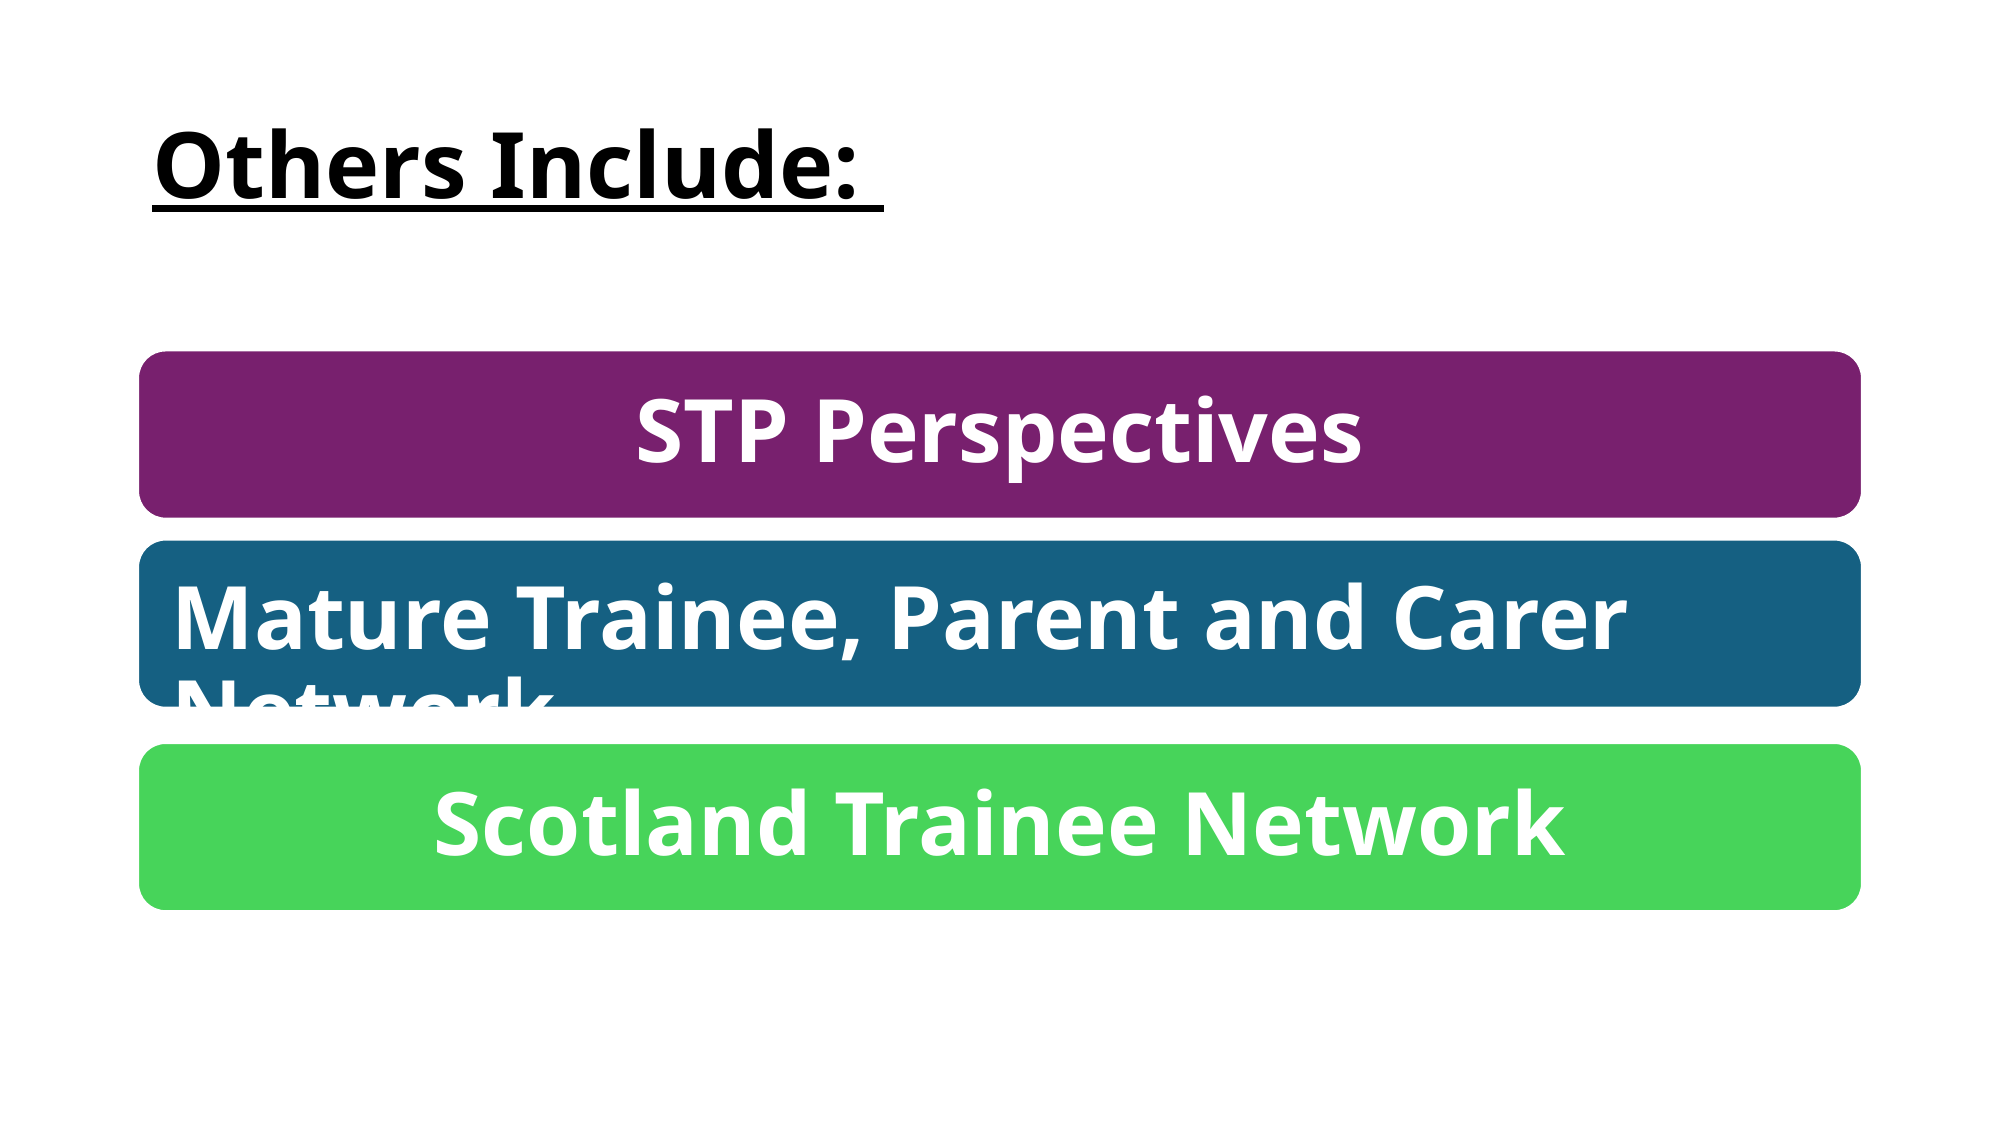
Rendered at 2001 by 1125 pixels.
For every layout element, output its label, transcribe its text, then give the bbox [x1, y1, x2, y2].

text_box STP Perspectives [137, 349, 1863, 520]
title Others Include: [137, 59, 1863, 278]
text_box Scotland Trainee Network [137, 742, 1863, 912]
text_box Mature Trainee, Parent and Carer Network [137, 538, 1863, 709]
